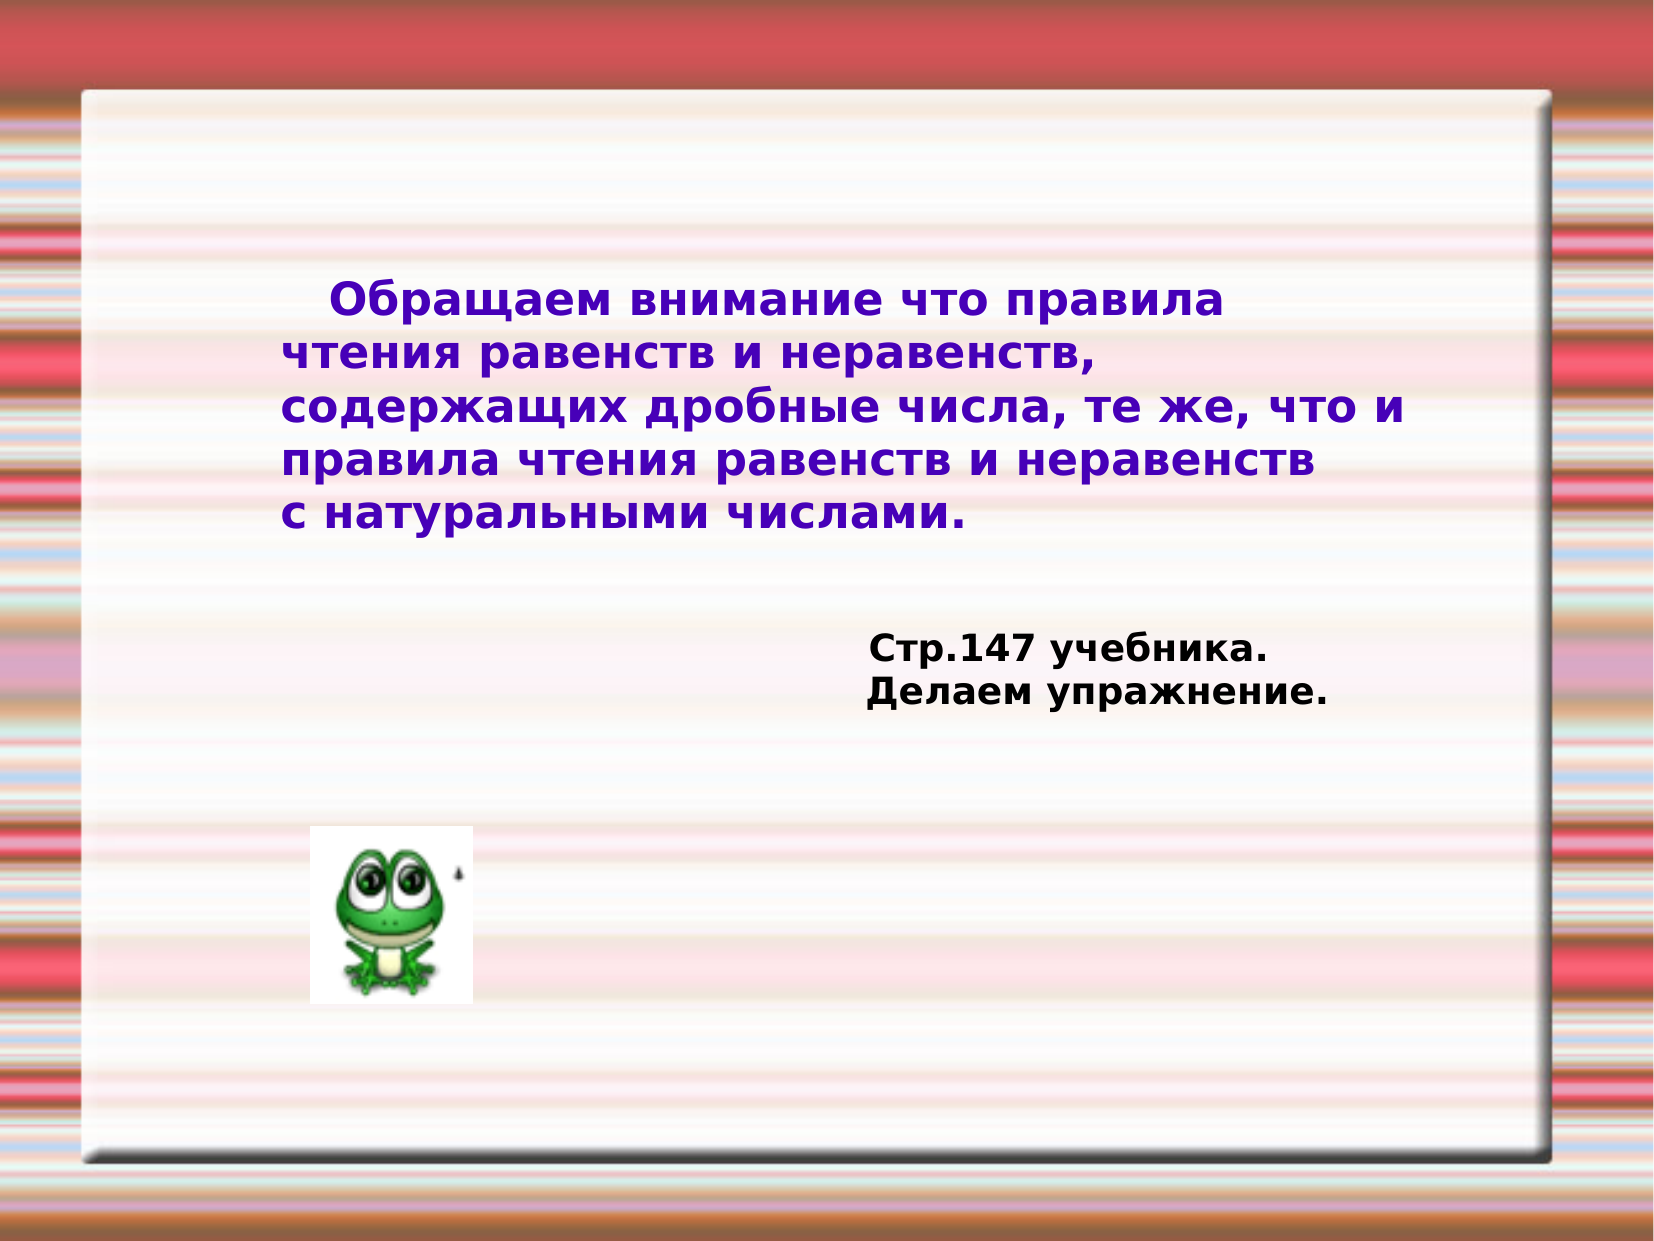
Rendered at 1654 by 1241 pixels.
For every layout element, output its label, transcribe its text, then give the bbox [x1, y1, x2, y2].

picture [0, 0, 1654, 1241]
text_box Обращаем внимание что правила чтения равенств и неравенств, содержащих дробные числа, те же, что и правила чтения равенств и неравенств с натуральными числами. Стр.147 учебника. Делаем упражнение. [265, 265, 1447, 722]
